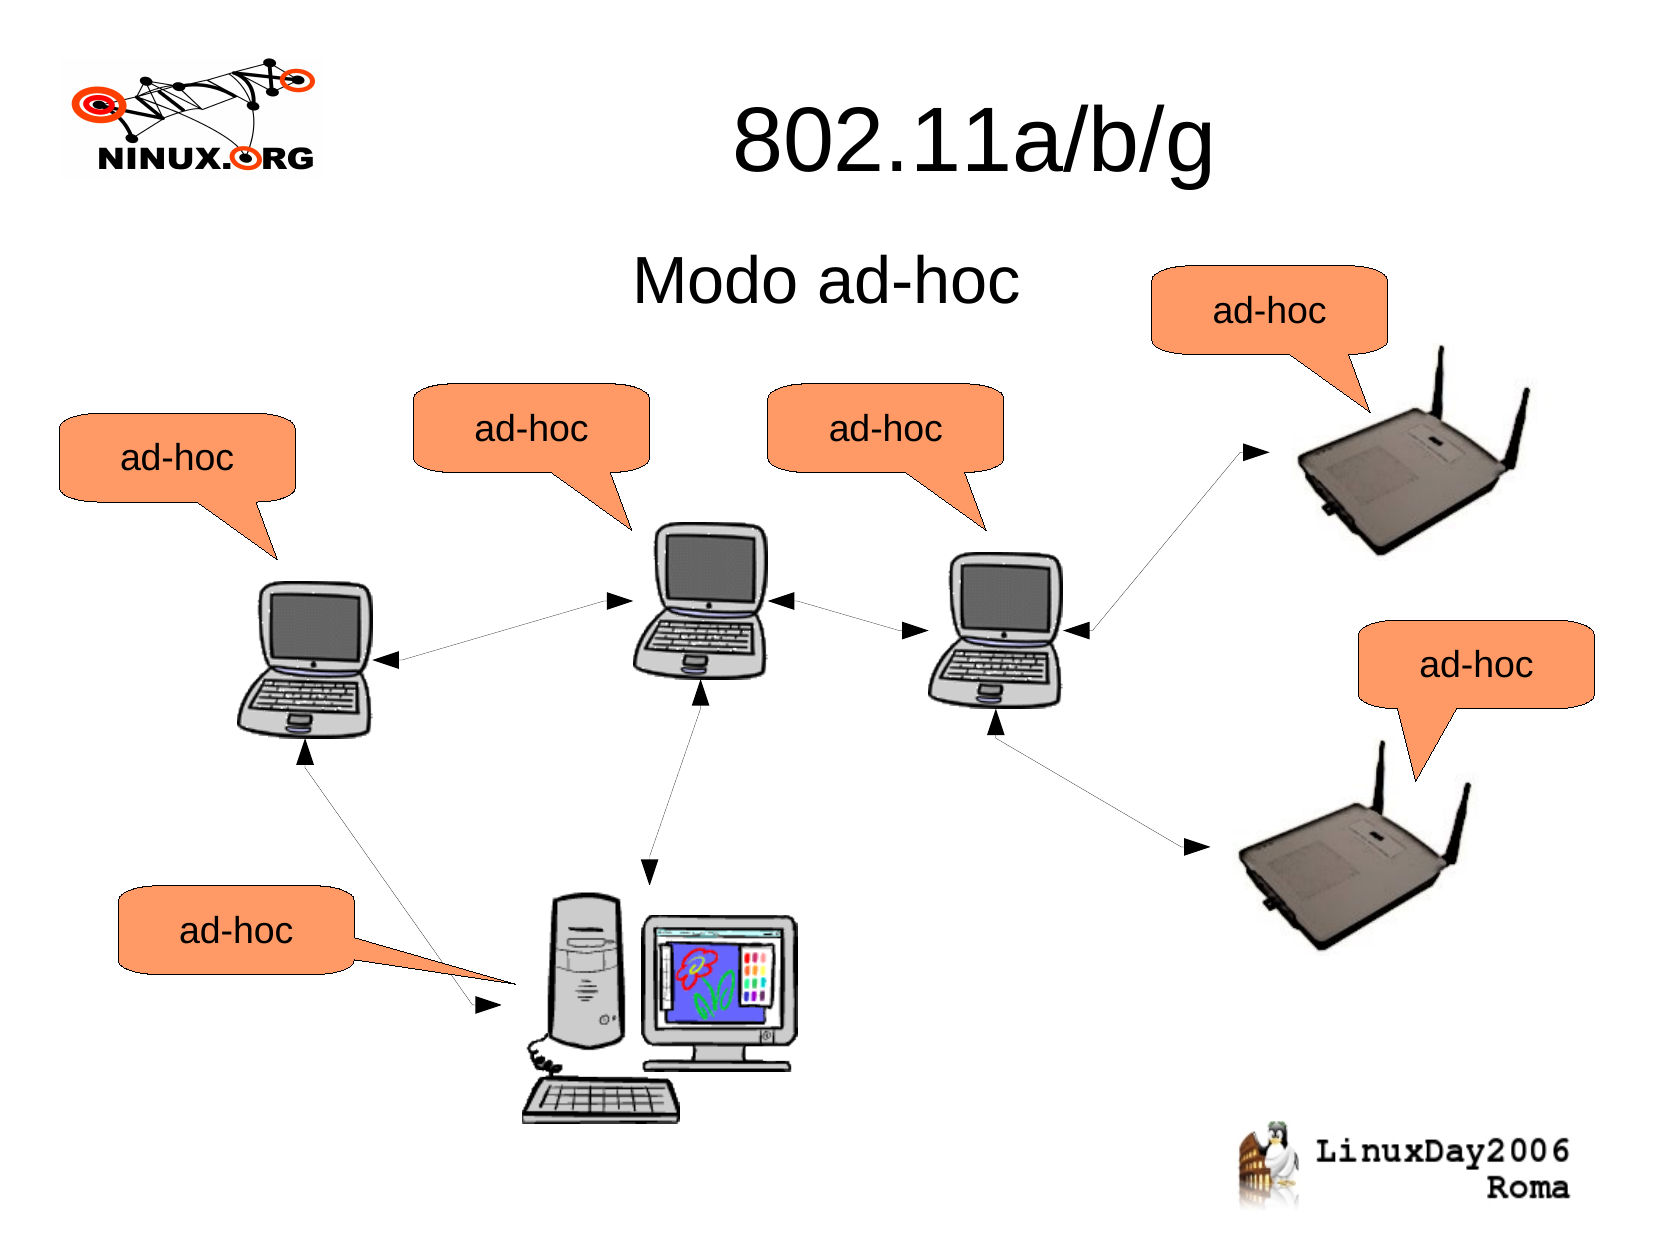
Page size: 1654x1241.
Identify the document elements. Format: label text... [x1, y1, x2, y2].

text_box ad-hoc [1358, 620, 1595, 782]
text_box ad-hoc [118, 885, 516, 985]
picture [1269, 343, 1561, 562]
picture [59, 58, 323, 178]
picture [501, 885, 798, 1125]
title 802.11a/b/g [383, 43, 1565, 206]
picture [633, 522, 768, 680]
picture [928, 552, 1063, 709]
text_box ad-hoc [767, 383, 1004, 531]
text_box ad-hoc [59, 413, 296, 560]
subtitle Modo ad-hoc [82, 206, 1571, 355]
picture [1234, 1121, 1589, 1211]
text_box ad-hoc [1151, 265, 1388, 413]
text_box ad-hoc [413, 383, 650, 531]
picture [1210, 738, 1502, 956]
picture [237, 581, 373, 739]
